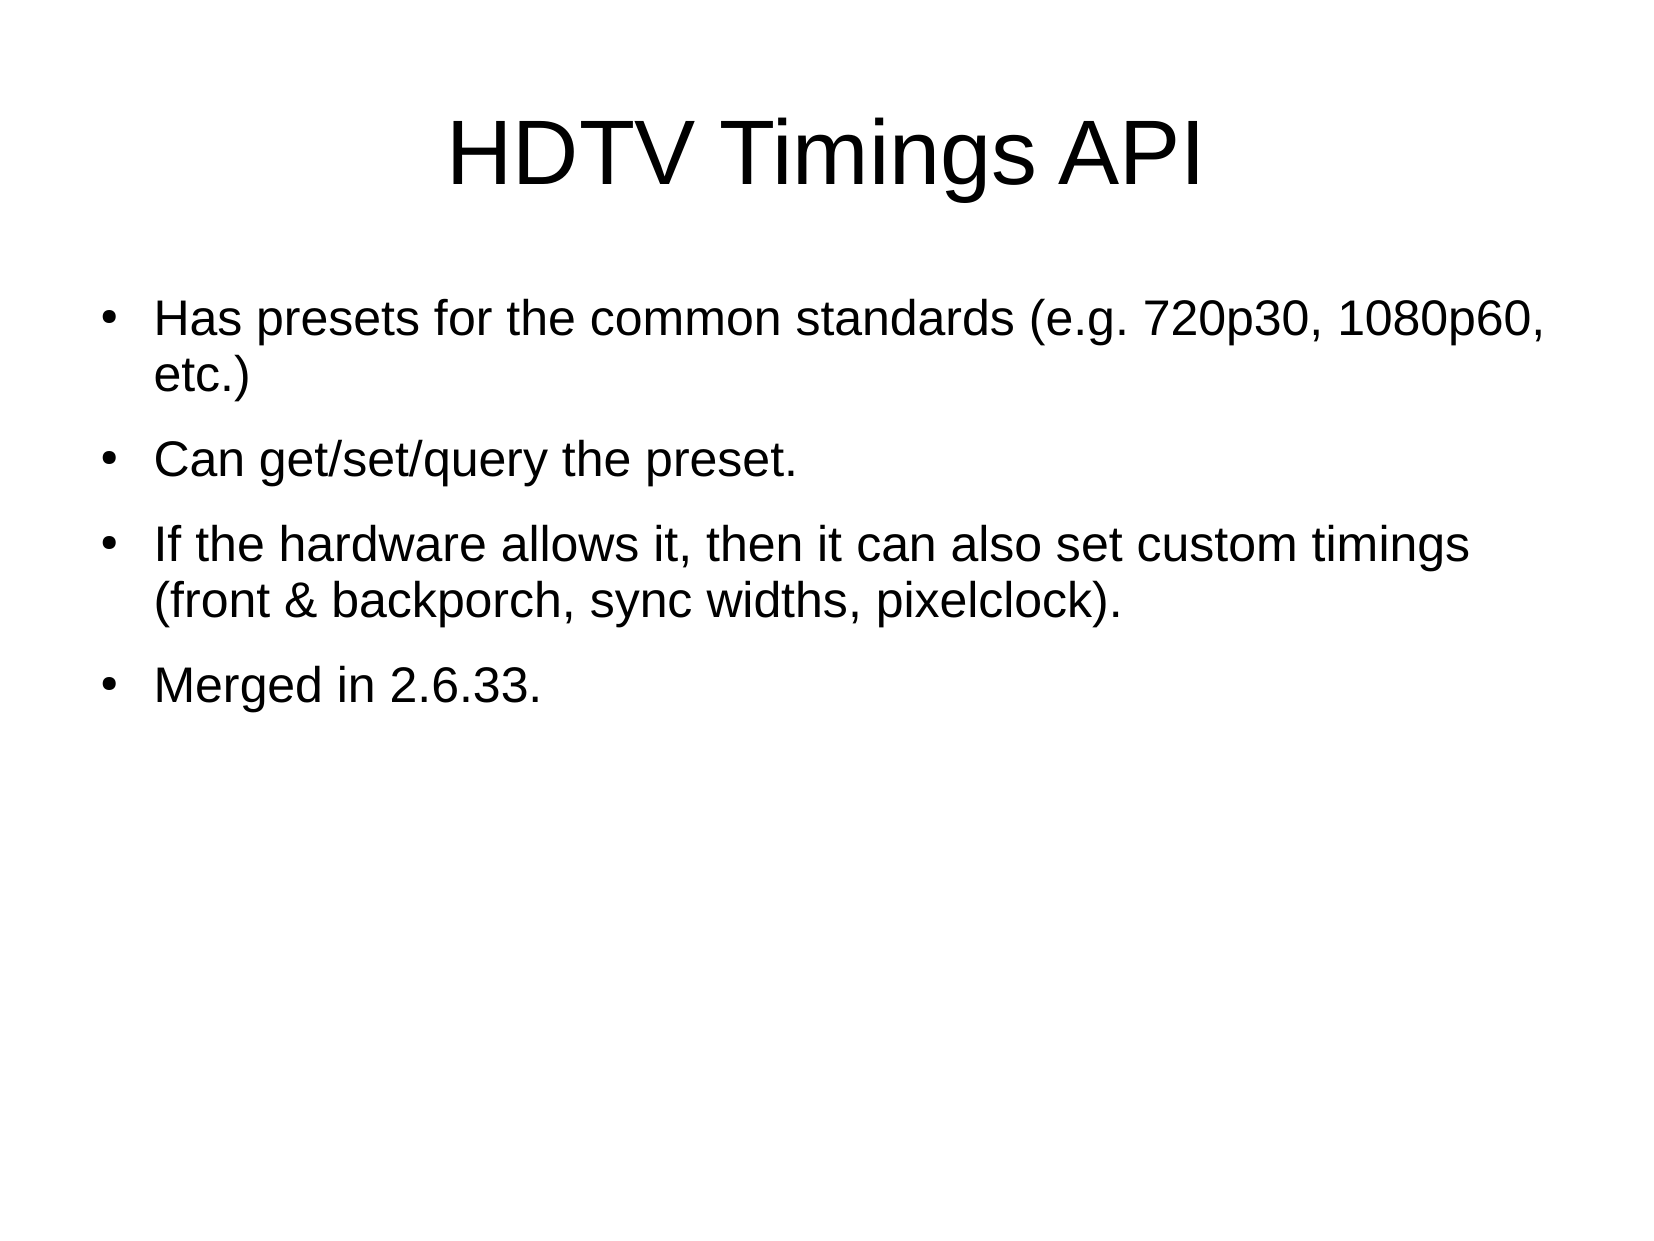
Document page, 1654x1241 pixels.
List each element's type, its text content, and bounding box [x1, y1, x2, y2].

title HDTV Timings API [82, 56, 1571, 250]
list Has presets for the common standards (e.g. 720p30, 1080p60, etc.) Can get/set/query the preset. If the hardware allows it, then it can also set custom timings (front & backporch, sync widths, pixelclock). Merged in 2.6.33. [82, 290, 1571, 1094]
